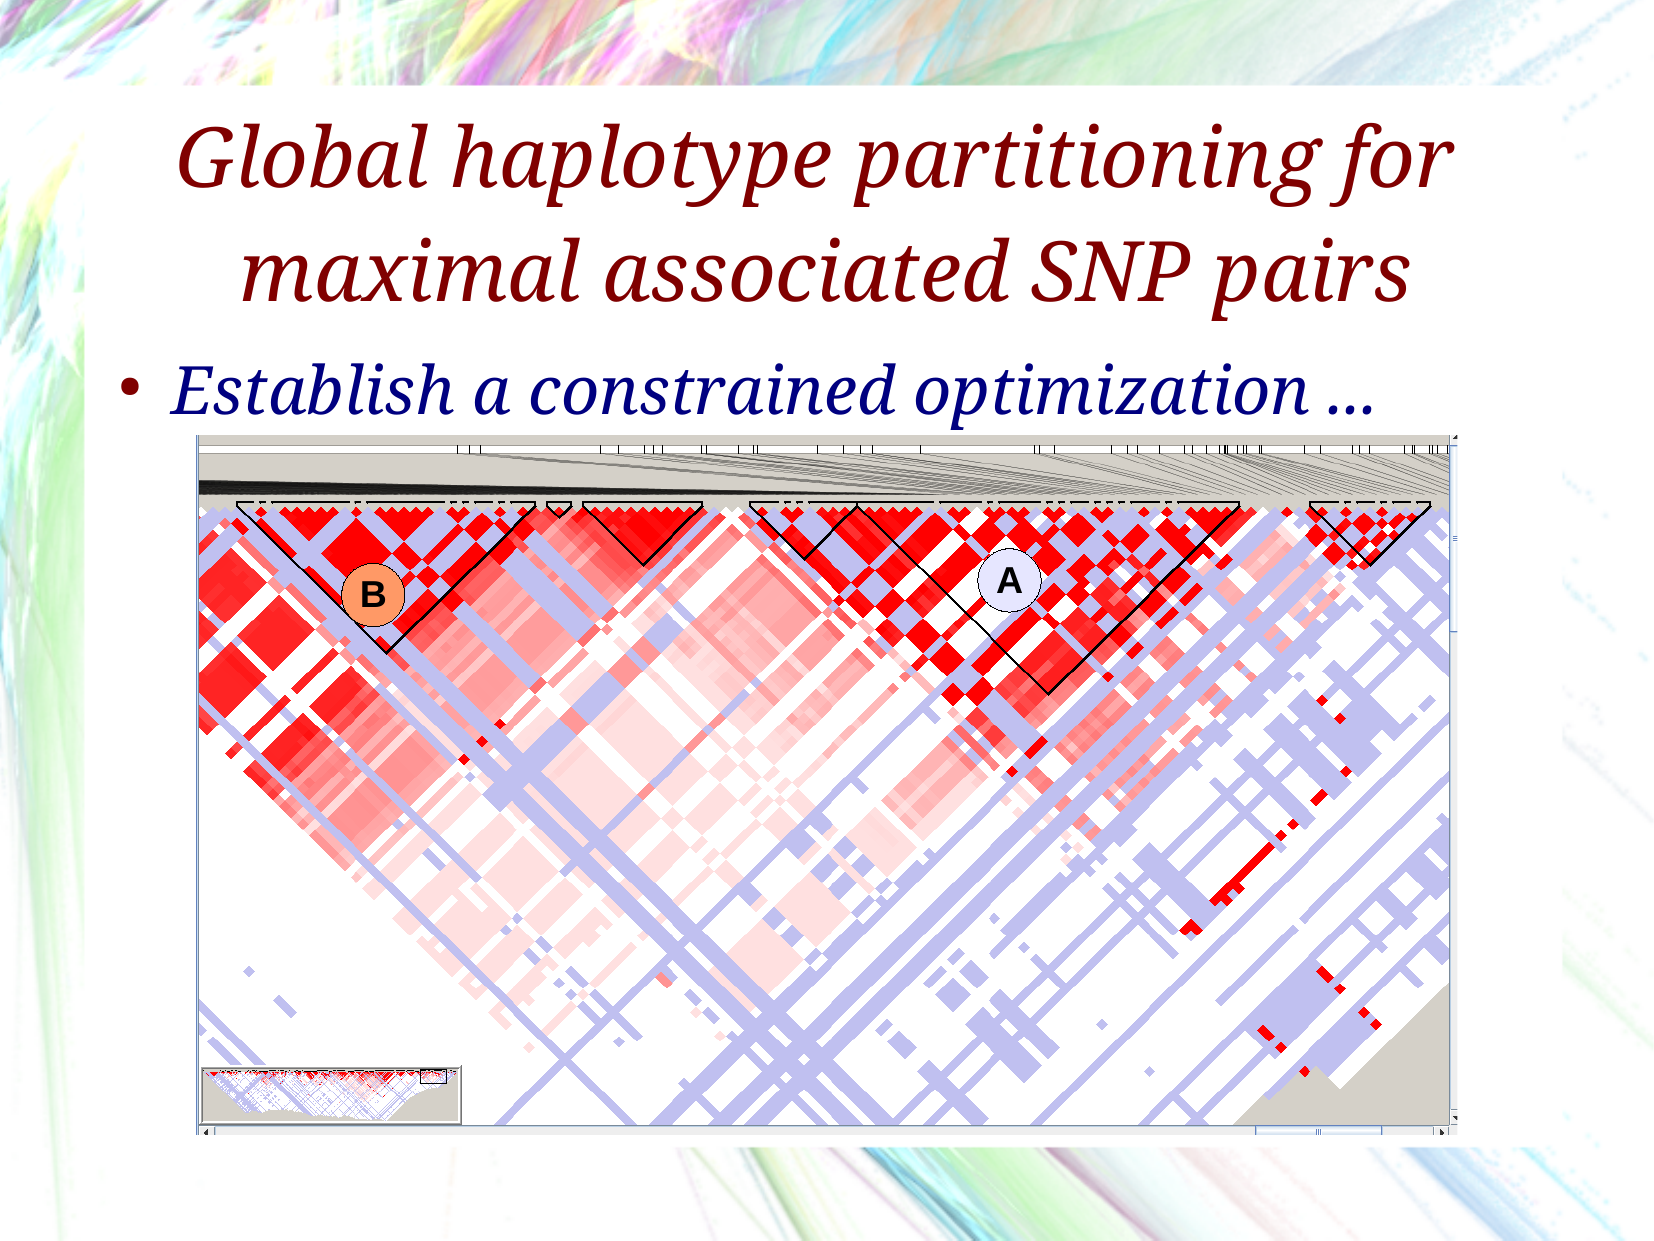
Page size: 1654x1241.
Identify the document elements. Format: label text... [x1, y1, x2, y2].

text_box A [977, 548, 1042, 613]
title Global haplotype partitioning for maximal associated SNP pairs [82, 102, 1571, 322]
text_box B [341, 563, 405, 627]
list Establish a constrained optimization ... [100, 343, 1554, 1148]
picture [0, 0, 1654, 1241]
